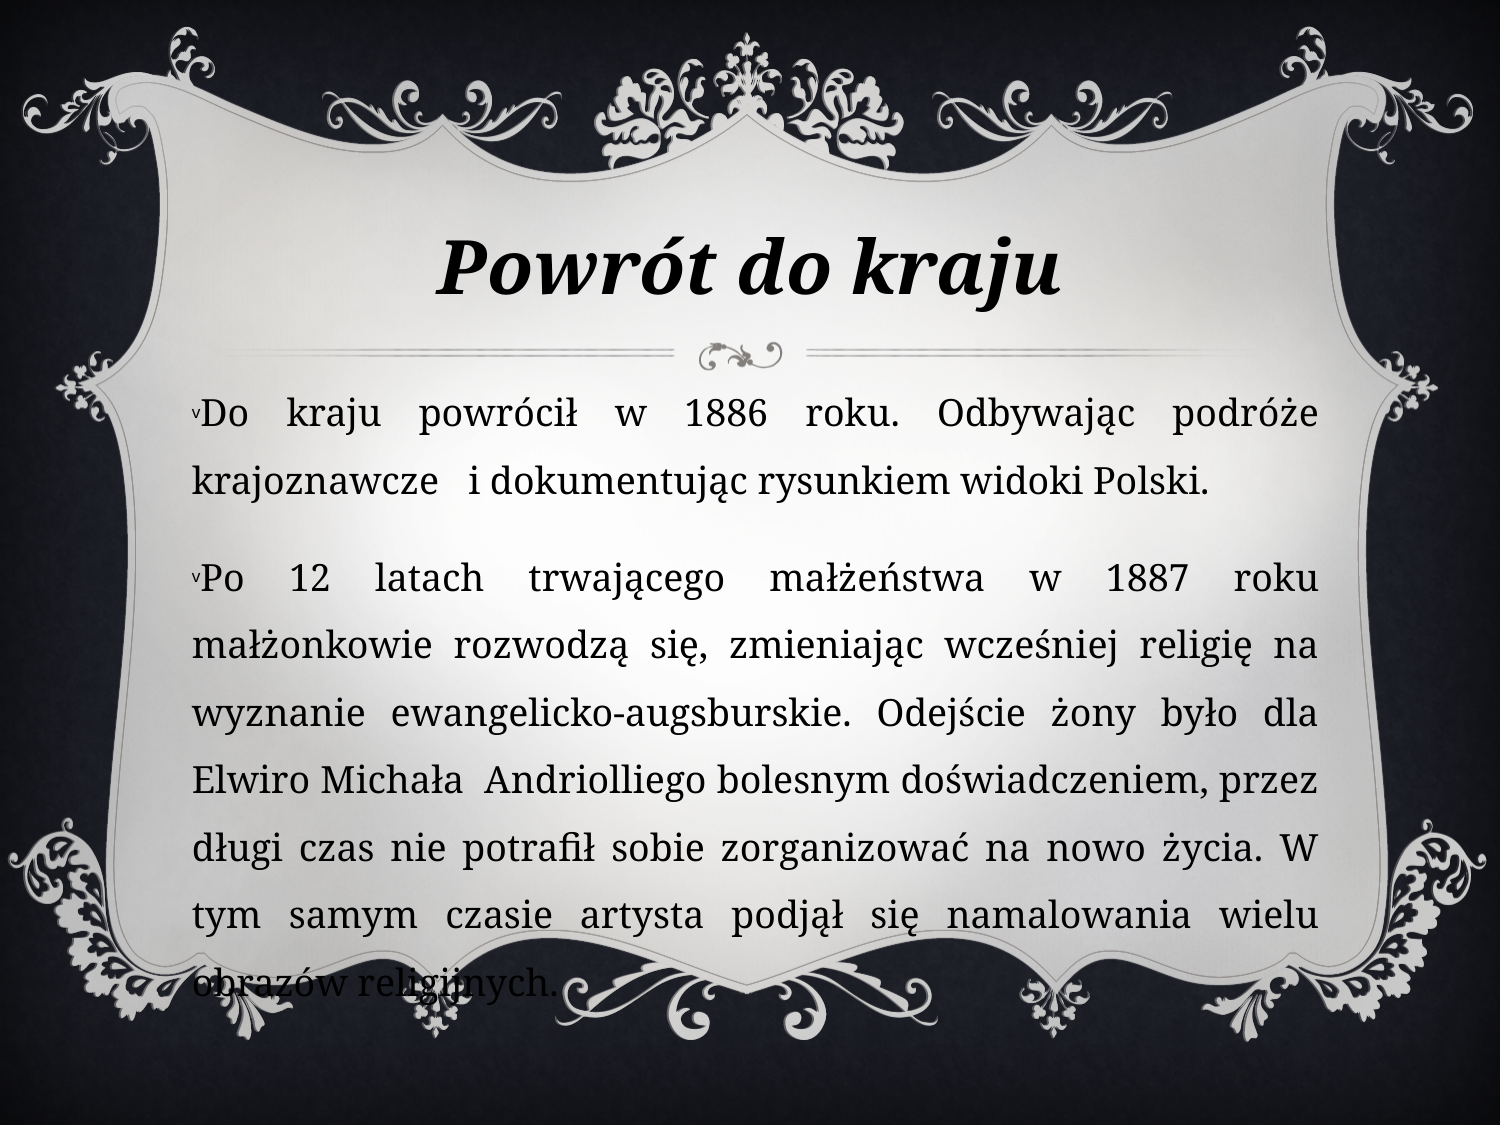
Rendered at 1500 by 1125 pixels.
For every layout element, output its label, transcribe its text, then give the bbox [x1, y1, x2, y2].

list Do kraju powrócił w 1886 roku. Odbywając podróże krajoznawcze i dokumentując rysunkiem widoki Polski. Po 12 latach trwającego małżeństwa w 1887 roku małżonkowie rozwodzą się, zmieniając wcześniej religię na wyznanie ewangelicko-augsburskie. Odejście żony było dla Elwiro Michała Andriolliego bolesnym doświadczeniem, przez długi czas nie potrafił sobie zorganizować na nowo życia. W tym samym czasie artysta podjął się namalowania wielu obrazów religijnych. [177, 359, 1335, 863]
title Powrót do kraju [225, 212, 1275, 325]
picture [0, 0, 1500, 1125]
